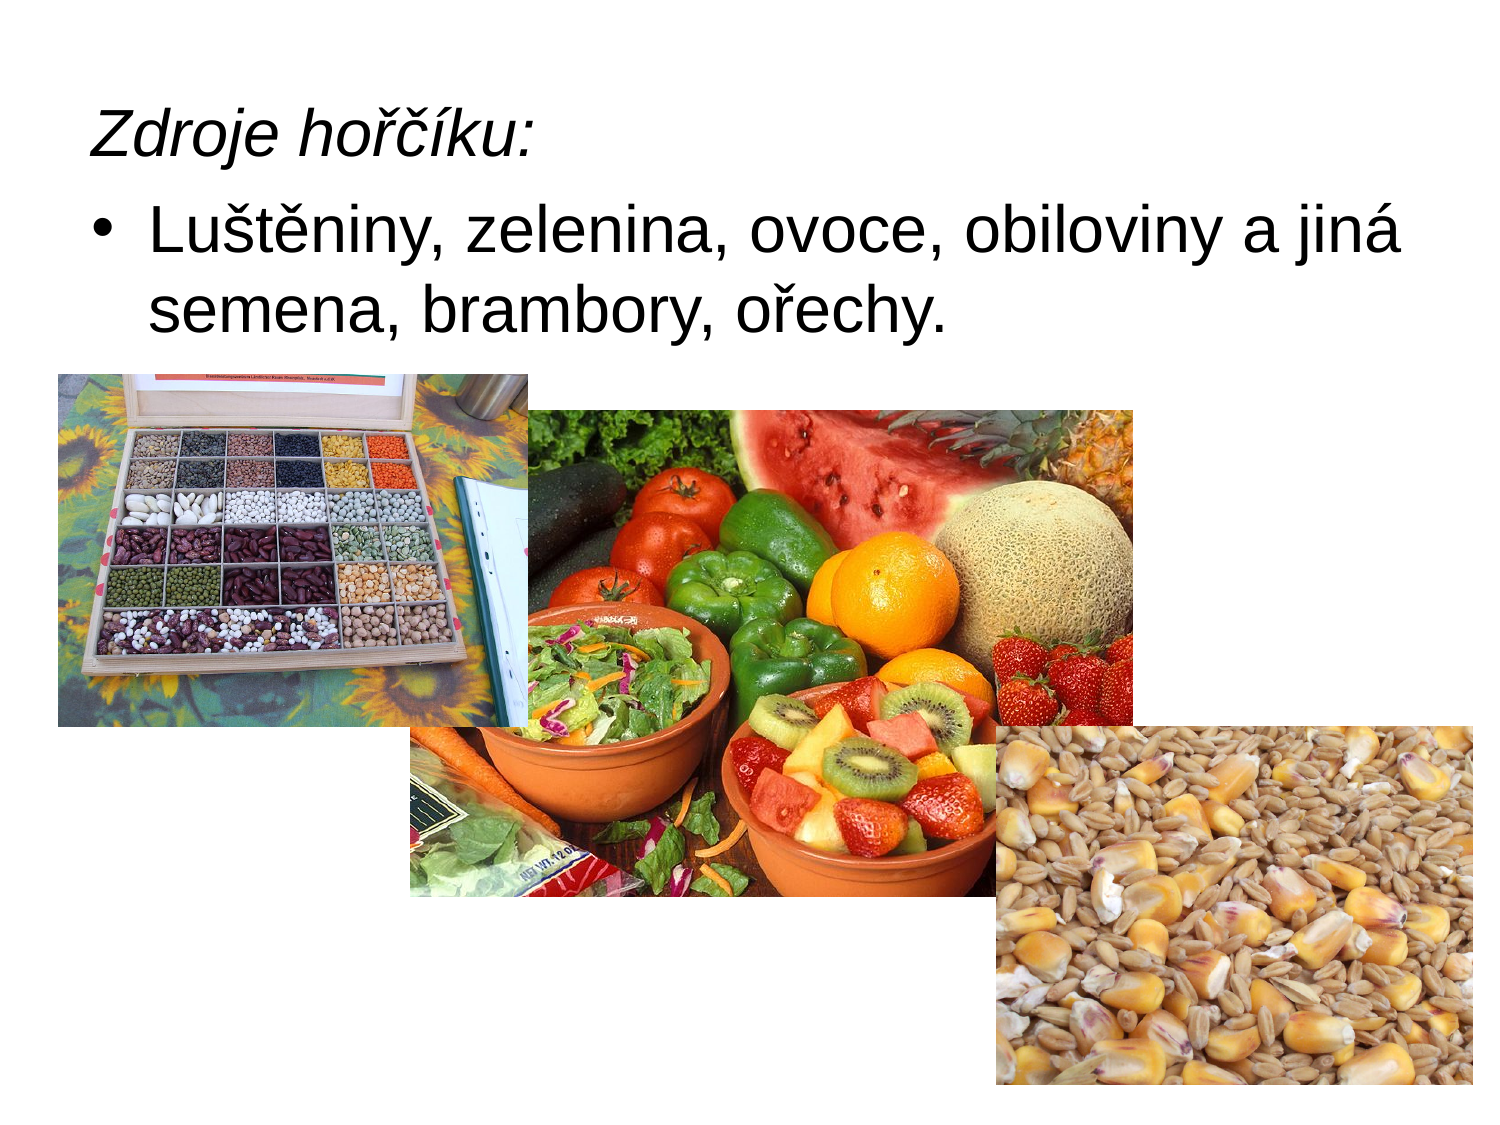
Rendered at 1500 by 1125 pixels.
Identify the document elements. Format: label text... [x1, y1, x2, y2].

picture [58, 374, 1473, 1085]
list Zdroje hořčíku: Luštěniny, zelenina, ovoce, obiloviny a jiná semena, brambory, ořechy. [76, 81, 1427, 726]
list Zdroje hořčíku: Luštěniny, zelenina, ovoce, obiloviny a jiná semena, brambory, ořechy. [76, 727, 996, 1010]
